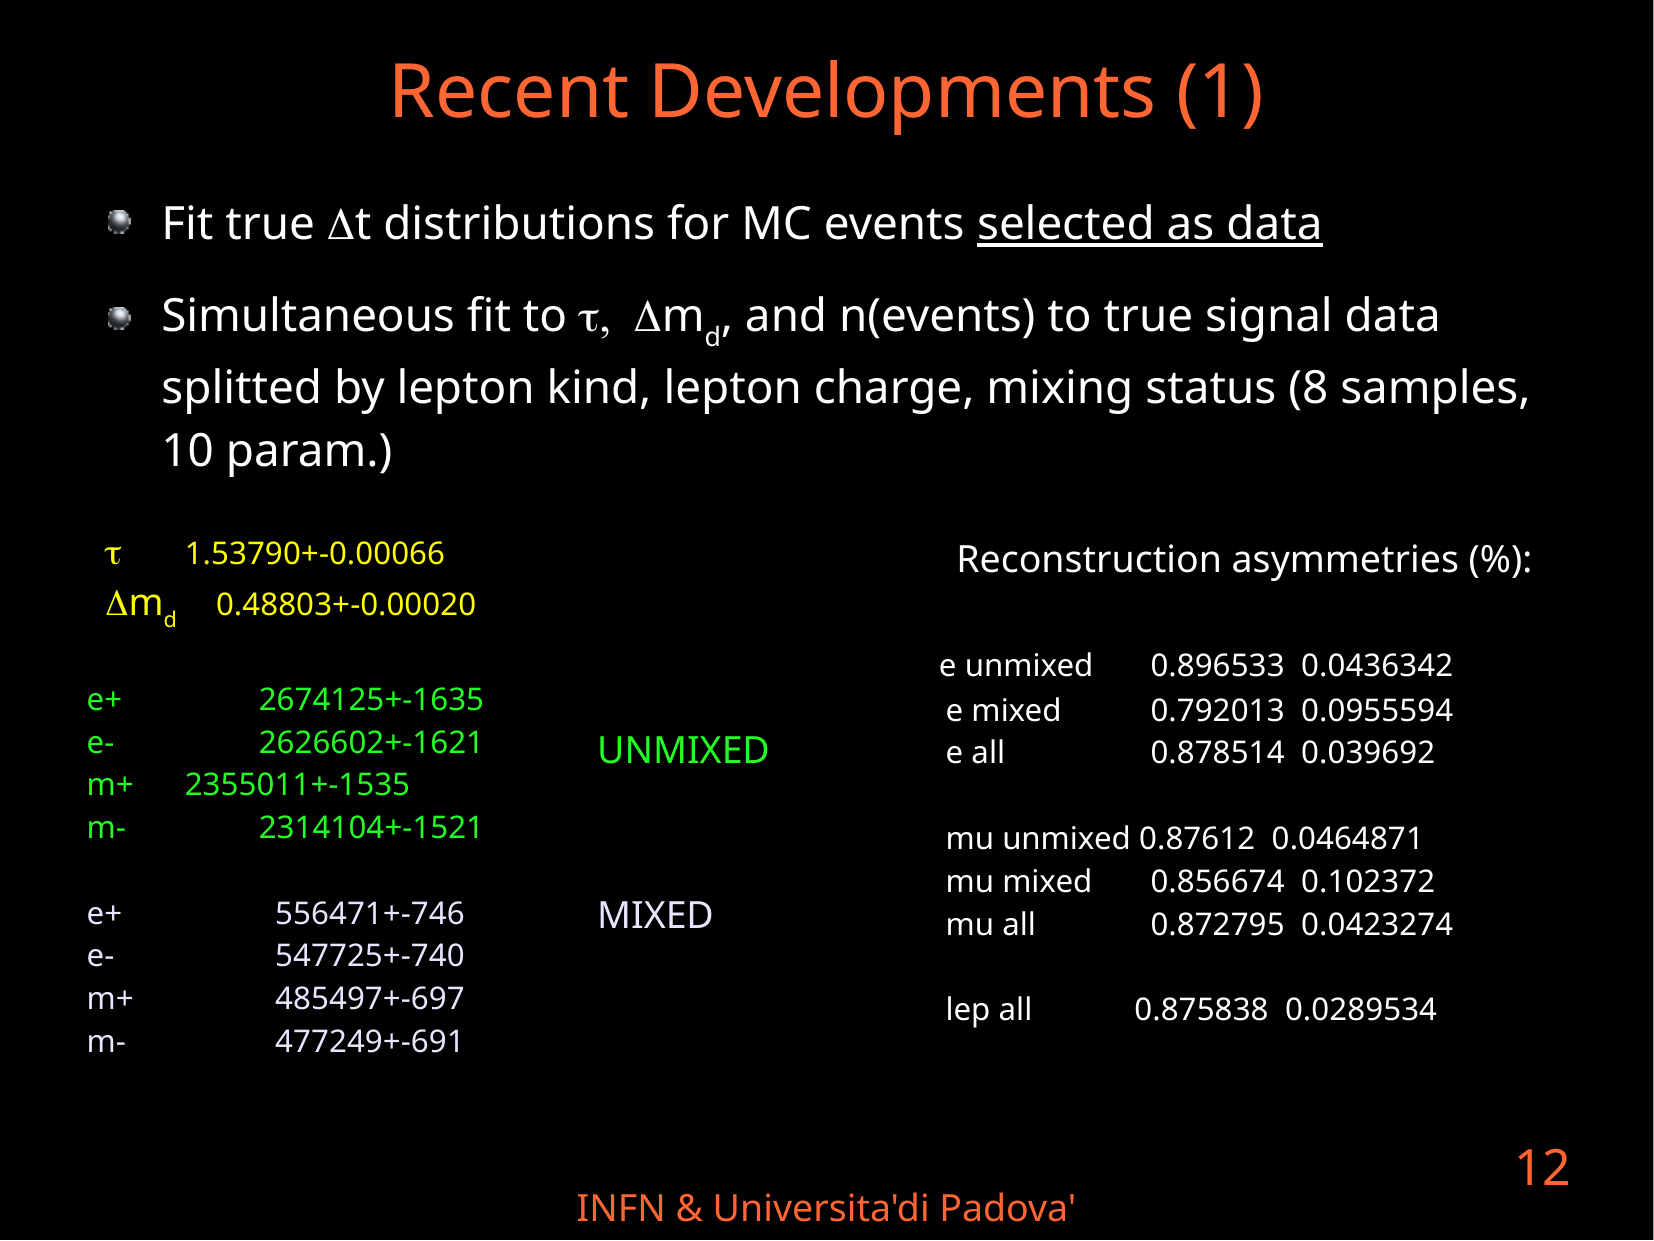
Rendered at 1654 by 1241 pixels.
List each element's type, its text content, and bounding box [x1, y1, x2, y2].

list Fit true Dt distributions for MC events selected as data Simultaneous fit to t, Dmd, and n(events) to true signal data splitted by lepton kind, lepton charge, mixing status (8 samples, 10 param.) [90, 190, 1579, 1112]
text_box Reconstruction asymmetries (%): [941, 525, 1521, 599]
text_box t 1.53790+-0.00066 Dmd 0.48803+-0.00020 e+ 2674125+-1635 e- 2626602+-1621 m+ 2355011+-1535 m- 2314104+-1521 e+ 556471+-746 e- 547725+-740 m+ 485497+-697 m- 477249+-691 [22, 517, 593, 1005]
text_box MIXED [582, 881, 736, 954]
title Recent Developments (1) [82, 30, 1571, 146]
text_box UNMIXED [582, 715, 791, 789]
text_box e unmixed 0.896533 0.0436342 e mixed 0.792013 0.0955594 e all 0.878514 0.039692 mu unmixed 0.87612 0.0464871 mu mixed 0.856674 0.102372 mu all 0.872795 0.0423274 lep all 0.875838 0.0289534 [914, 629, 1543, 986]
